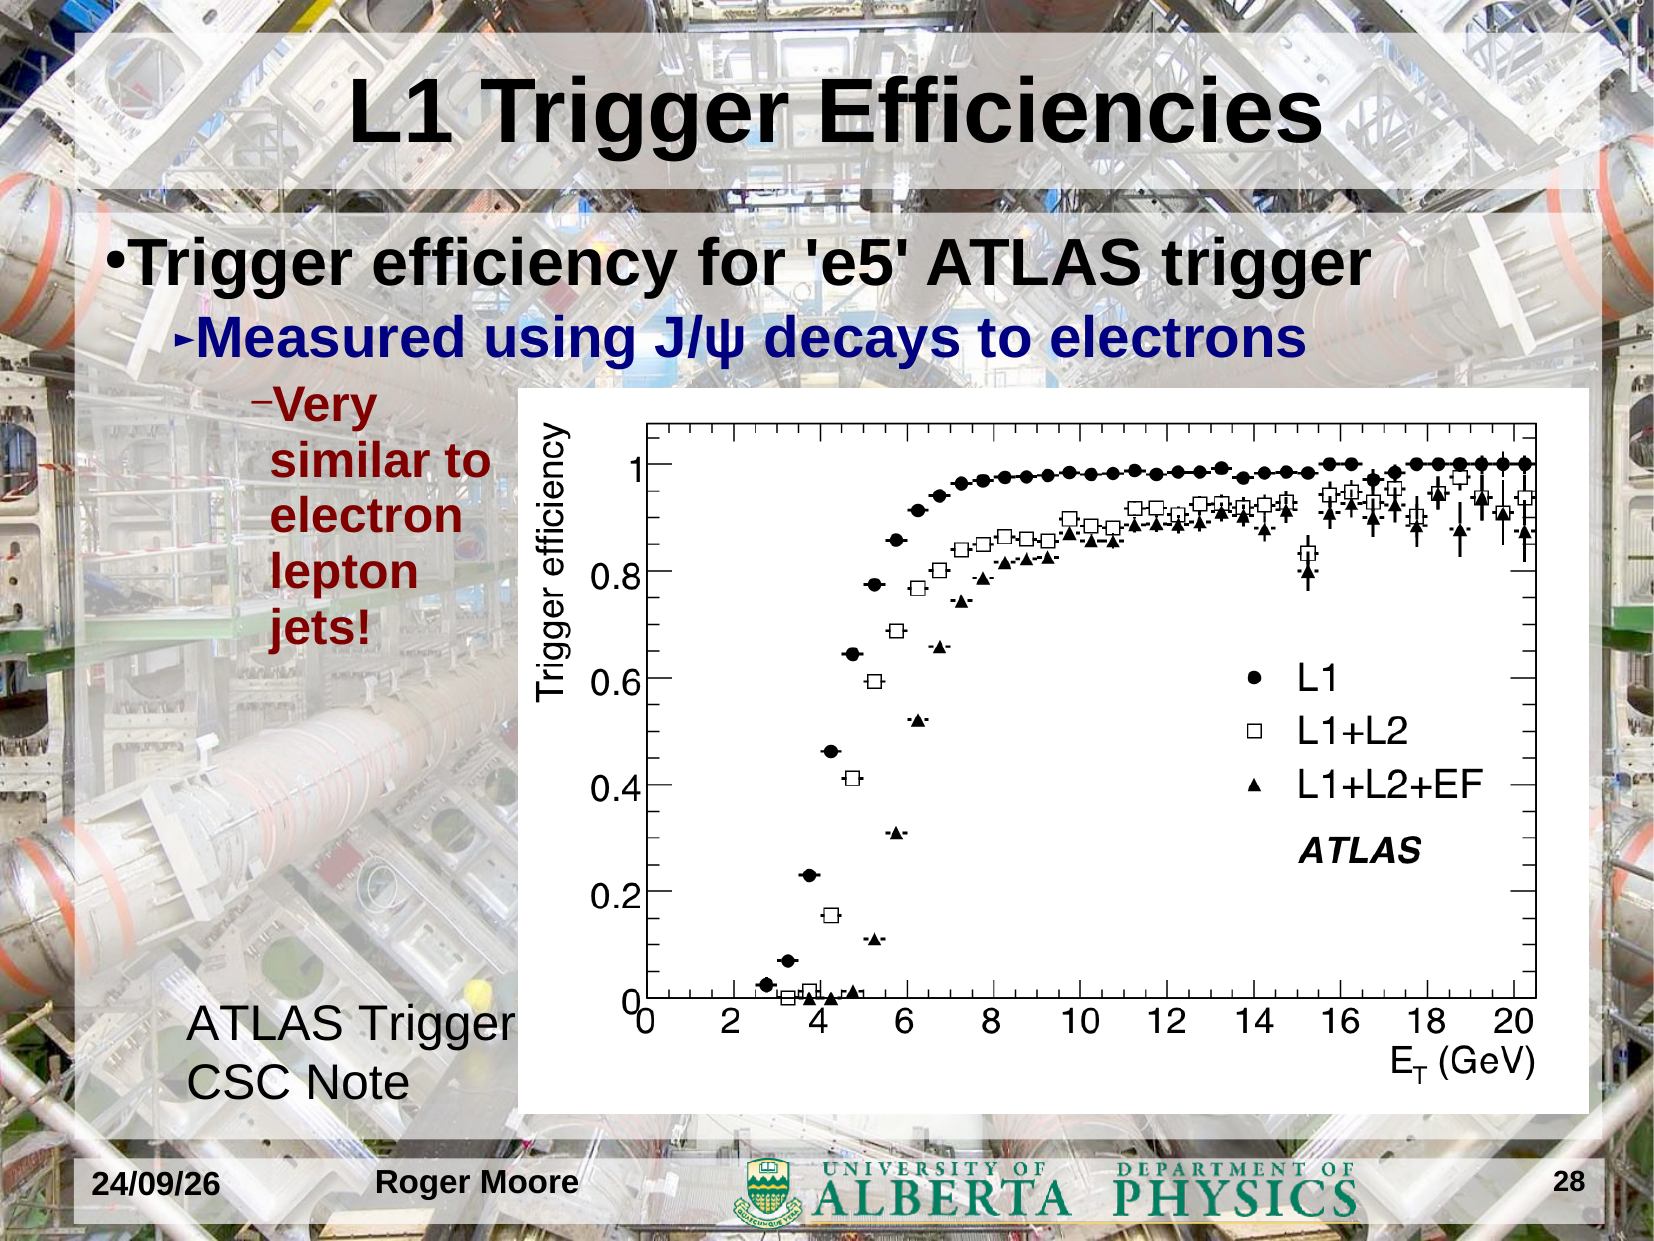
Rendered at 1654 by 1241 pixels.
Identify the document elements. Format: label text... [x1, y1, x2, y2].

text_box ATLAS Trigger CSC Note [186, 991, 512, 1111]
title L1 Trigger Efficiencies [74, 32, 1600, 189]
list Trigger efficiency for 'e5' ATLAS trigger Measured using J/ψ decays to electrons Very similar to electron lepton jets! [74, 212, 1603, 1140]
picture [0, 0, 1654, 1241]
